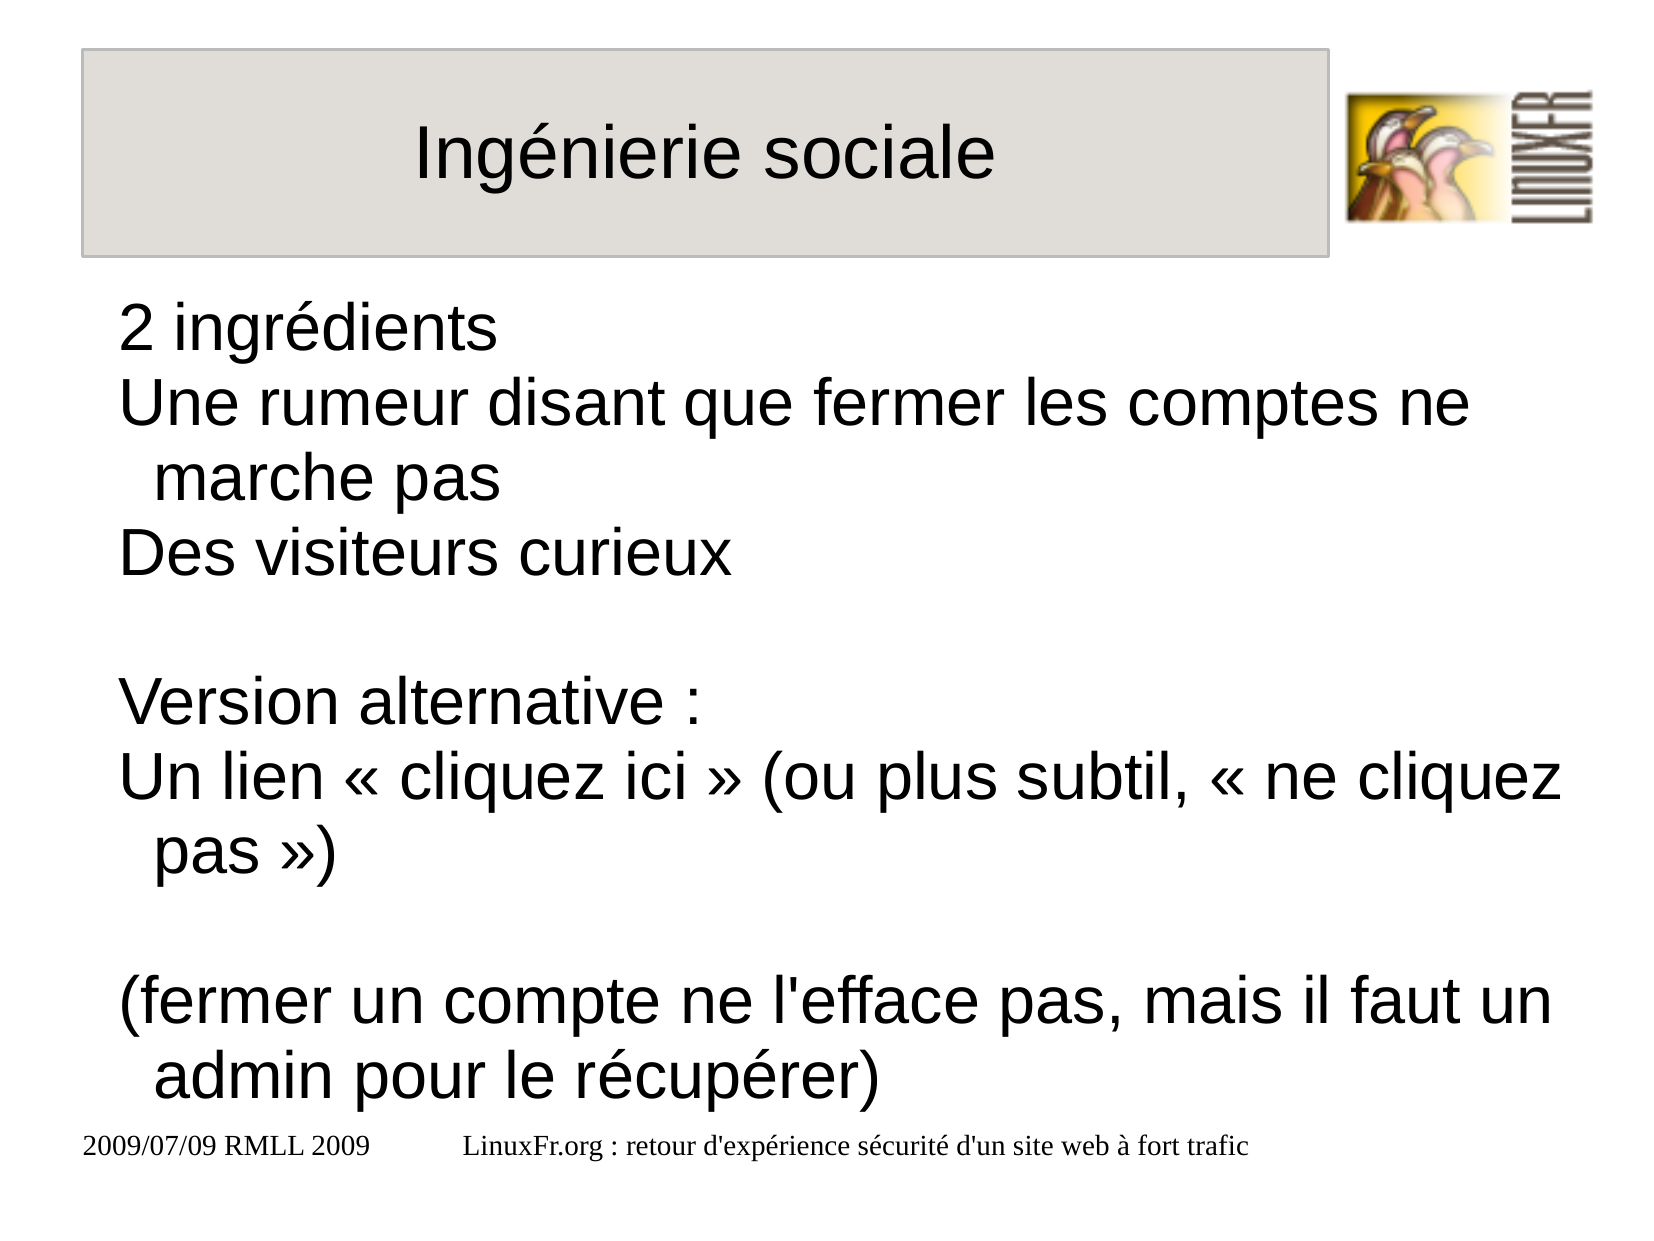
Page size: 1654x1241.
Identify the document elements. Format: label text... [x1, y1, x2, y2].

picture [1341, 88, 1601, 229]
title Ingénierie sociale [82, 49, 1329, 257]
subtitle 2 ingrédients Une rumeur disant que fermer les comptes ne marche pas Des visiteurs curieux Version alternative : Un lien « cliquez ici » (ou plus subtil, « ne cliquez pas ») (fermer un compte ne l'efface pas, mais il faut un admin pour le récupérer) [82, 290, 1571, 1113]
